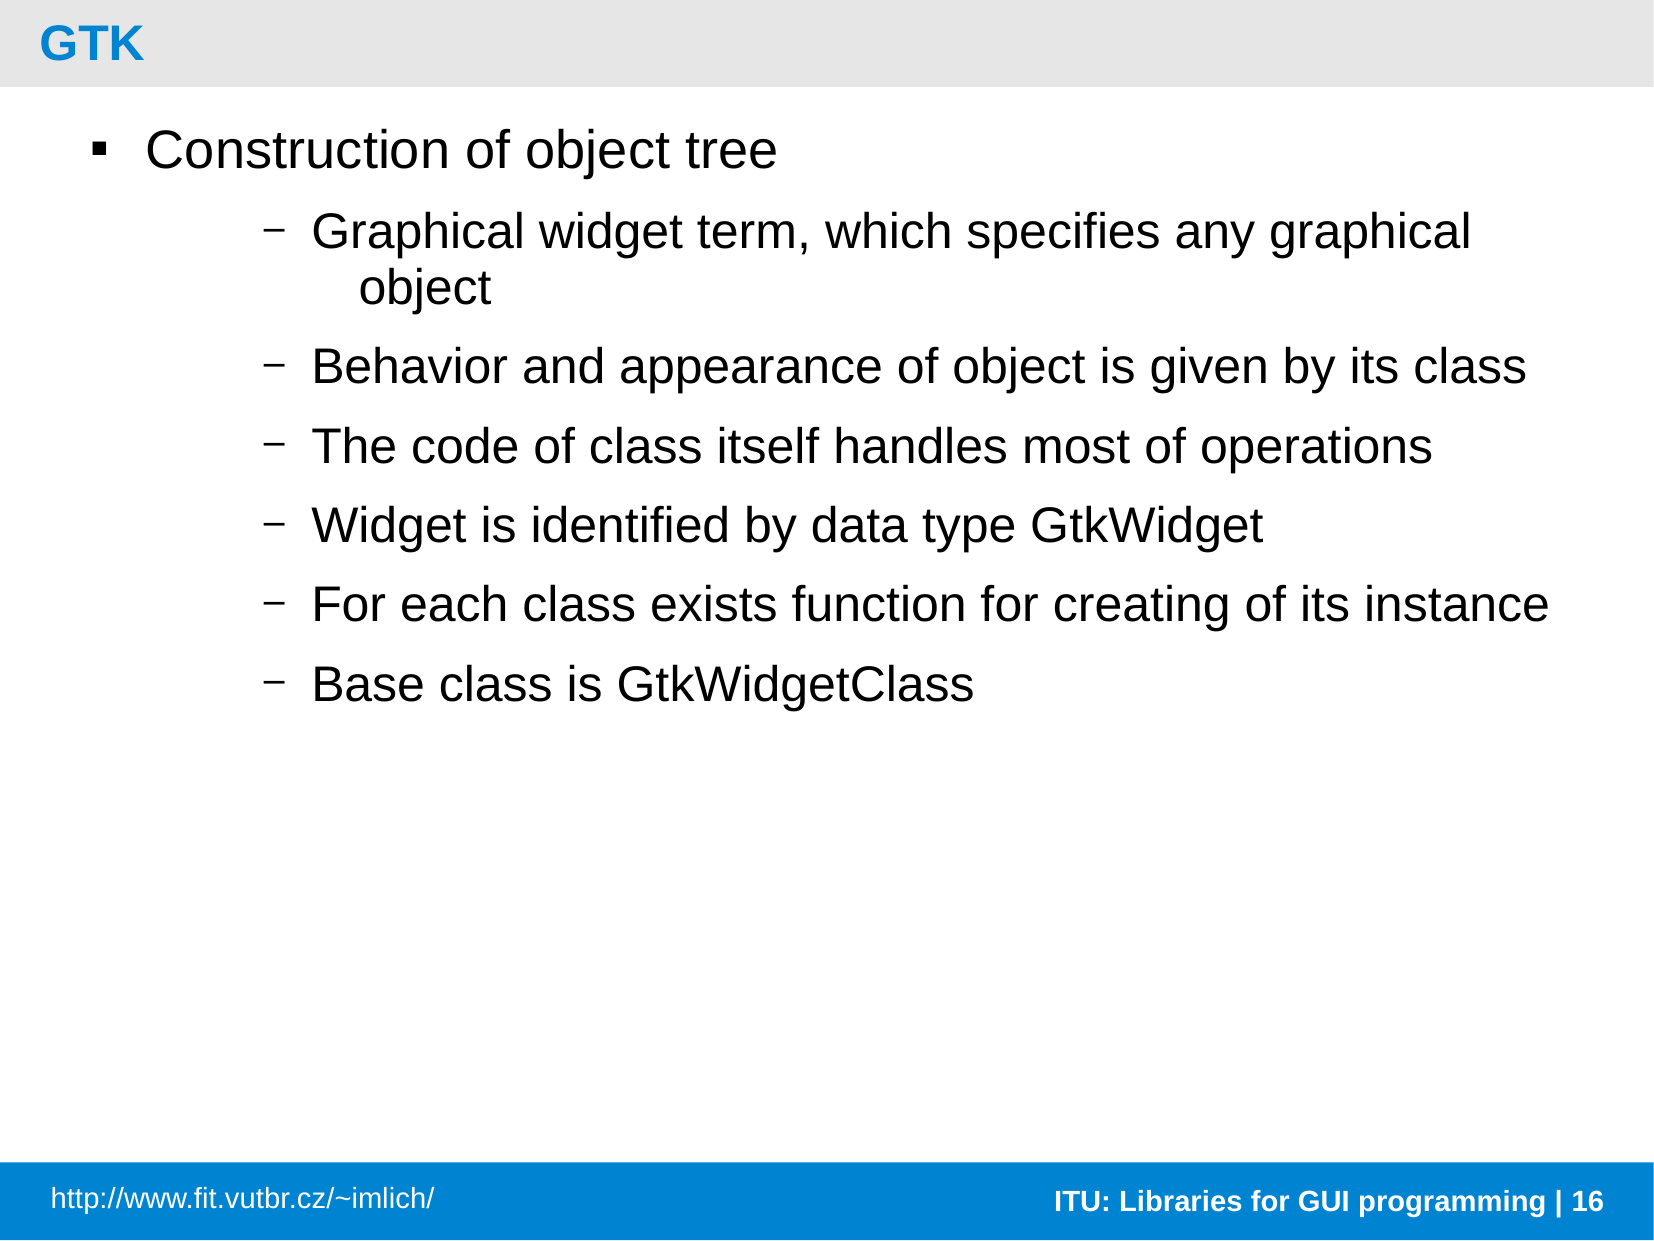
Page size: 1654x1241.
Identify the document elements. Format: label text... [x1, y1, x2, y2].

list Construction of object tree Graphical widget term, which specifies any graphical object Behavior and appearance of object is given by its class The code of class itself handles most of operations Widget is identified by data type GtkWidget For each class exists function for creating of its instance Base class is GtkWidgetClass [75, 119, 1564, 1111]
title GTK [39, 11, 1615, 76]
